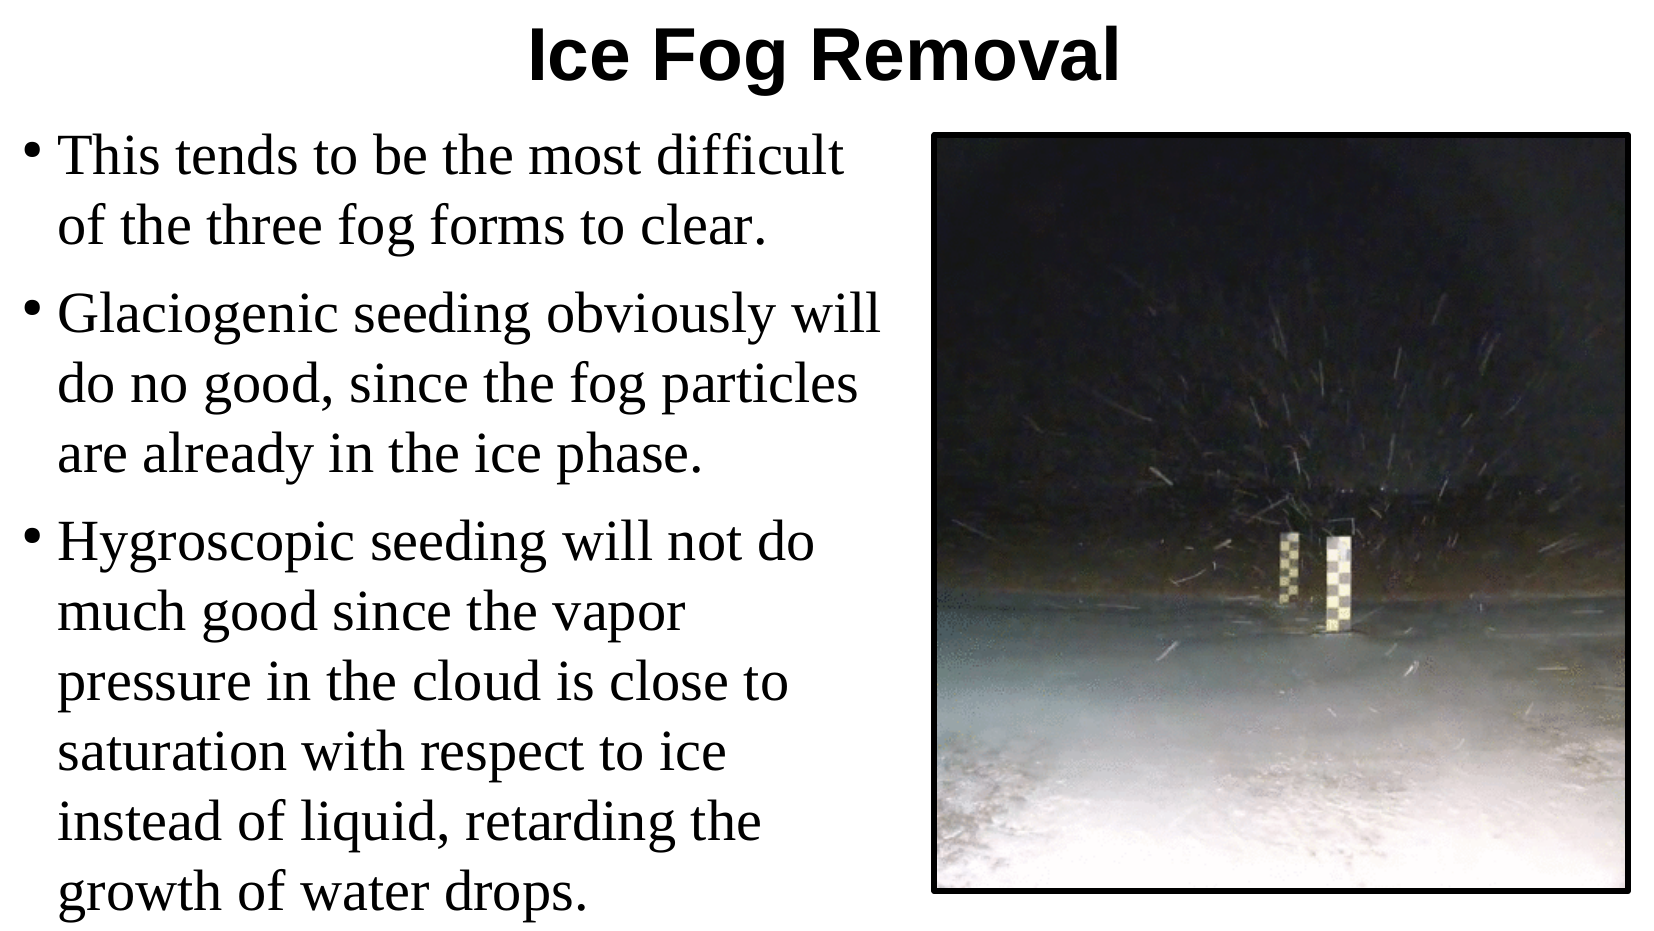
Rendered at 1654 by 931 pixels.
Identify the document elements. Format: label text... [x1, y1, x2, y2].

picture [937, 138, 1626, 889]
title Ice Fog Removal [0, 0, 1654, 101]
text_box This tends to be the most difficult of the three fog forms to clear. Glaciogenic seeding obviously will do no good, since the fog particles are already in the ice phase. Hygroscopic seeding will not do much good since the vapor pressure in the cloud is close to saturation with respect to ice instead of liquid, retarding the growth of water drops. [4, 108, 901, 930]
